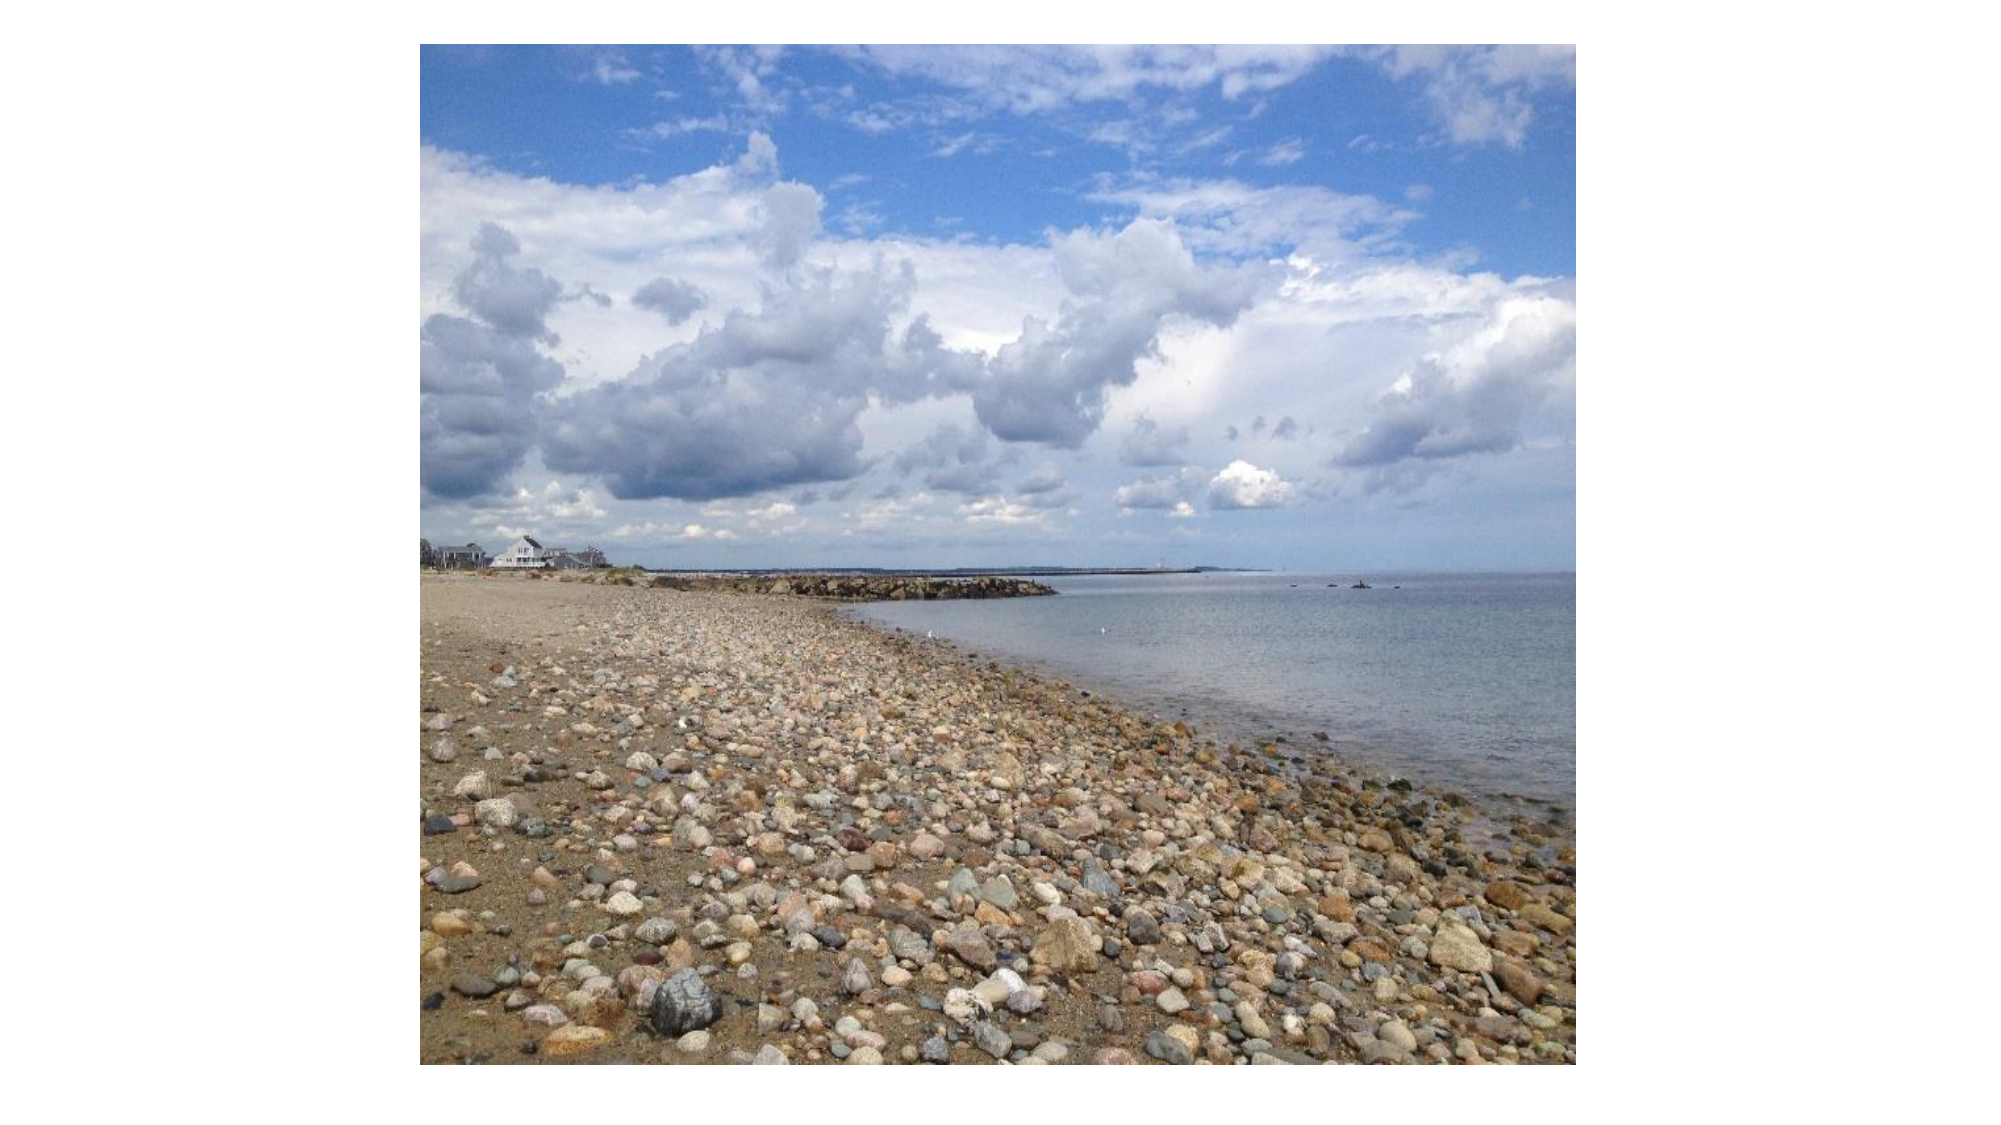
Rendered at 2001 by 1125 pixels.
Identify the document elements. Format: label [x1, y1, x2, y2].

picture [420, 44, 1576, 1066]
